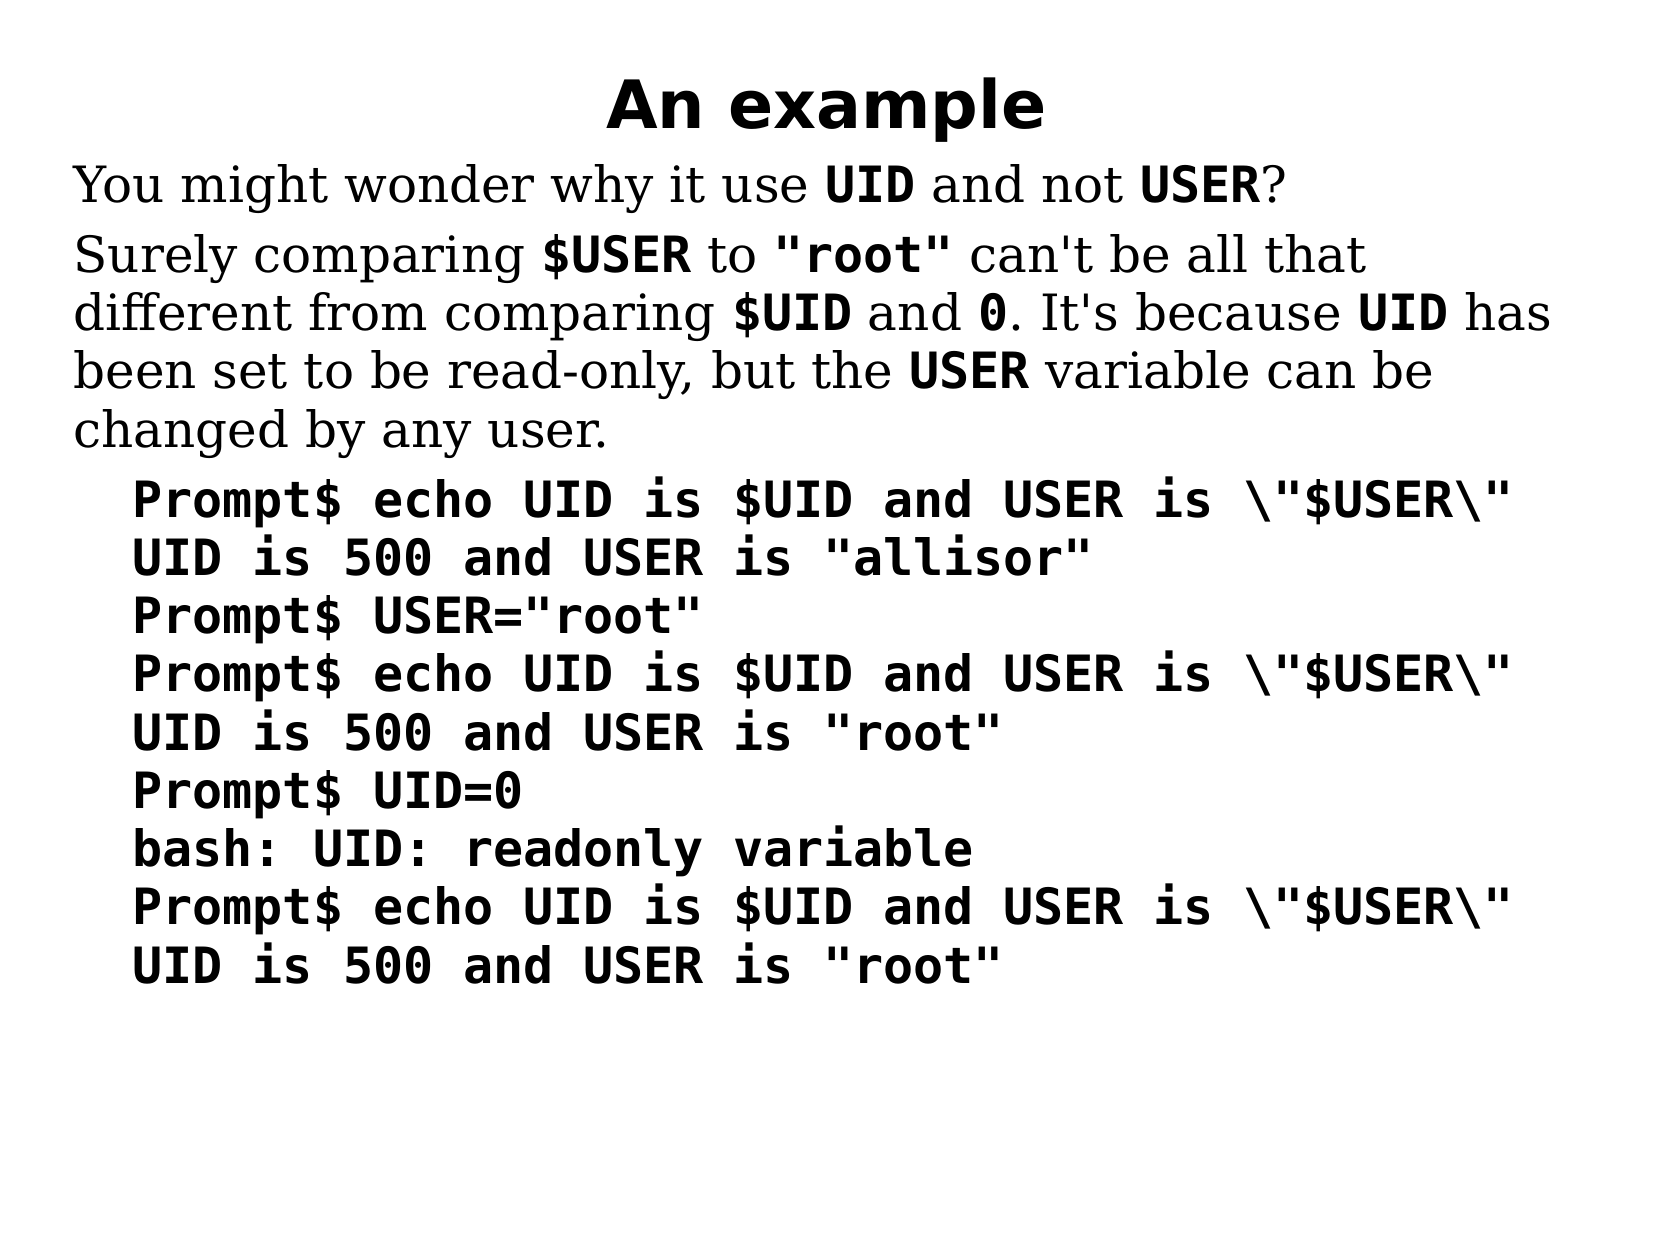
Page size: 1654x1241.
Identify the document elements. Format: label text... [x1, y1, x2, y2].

text_box An example You might wonder why it use UID and not USER? Surely comparing $USER to "root" can't be all that different from comparing $UID and 0. It's because UID has been set to be read-only, but the USER variable can be changed by any user. Prompt$ echo UID is $UID and USER is \"$USER\" UID is 500 and USER is "allisor" Prompt$ USER="root" Prompt$ echo UID is $UID and USER is \"$USER\" UID is 500 and USER is "root" Prompt$ UID=0 bash: UID: readonly variable Prompt$ echo UID is $UID and USER is \"$USER\" UID is 500 and USER is "root" [59, 59, 1595, 1003]
